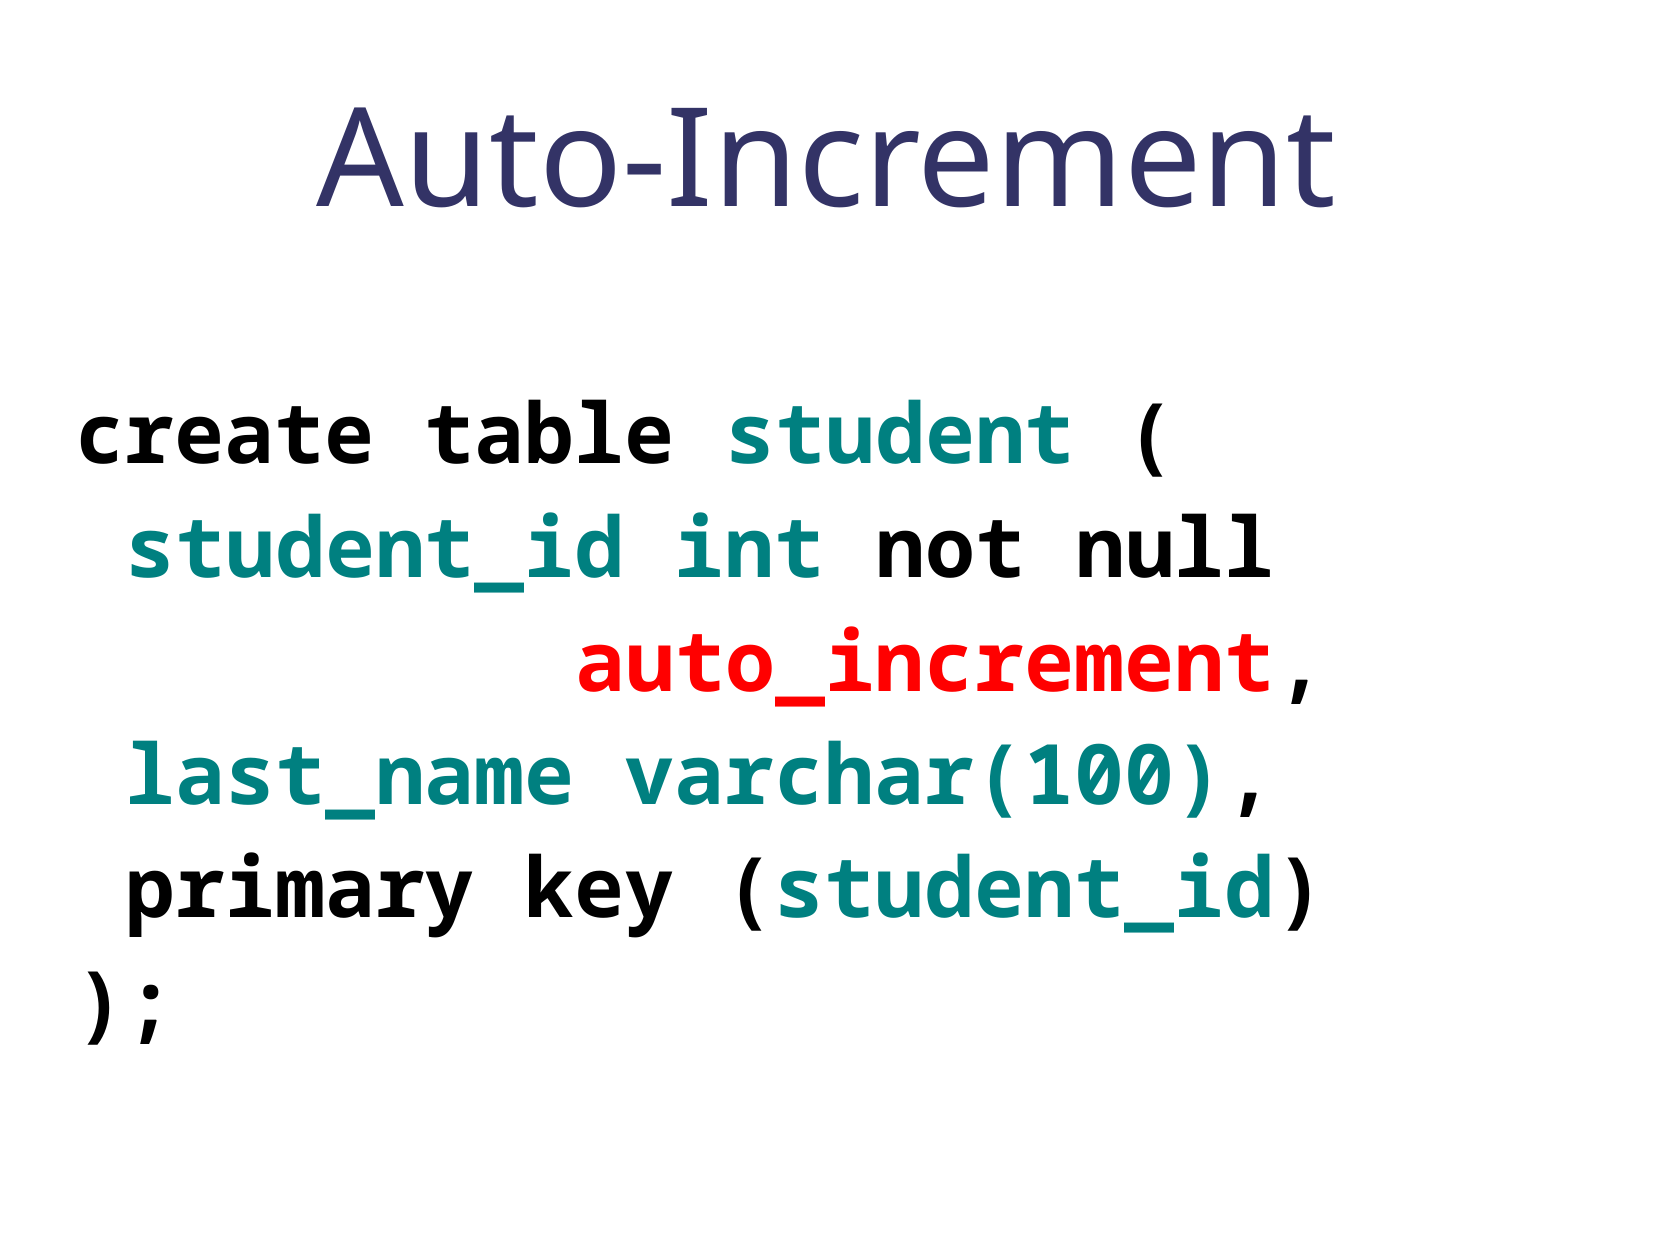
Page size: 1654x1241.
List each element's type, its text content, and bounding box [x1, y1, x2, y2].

text_box create table student ( student_id int not null auto_increment, last_name varchar(100), primary key (student_id) ); [75, 375, 1654, 952]
title Auto-Increment [82, 56, 1571, 250]
